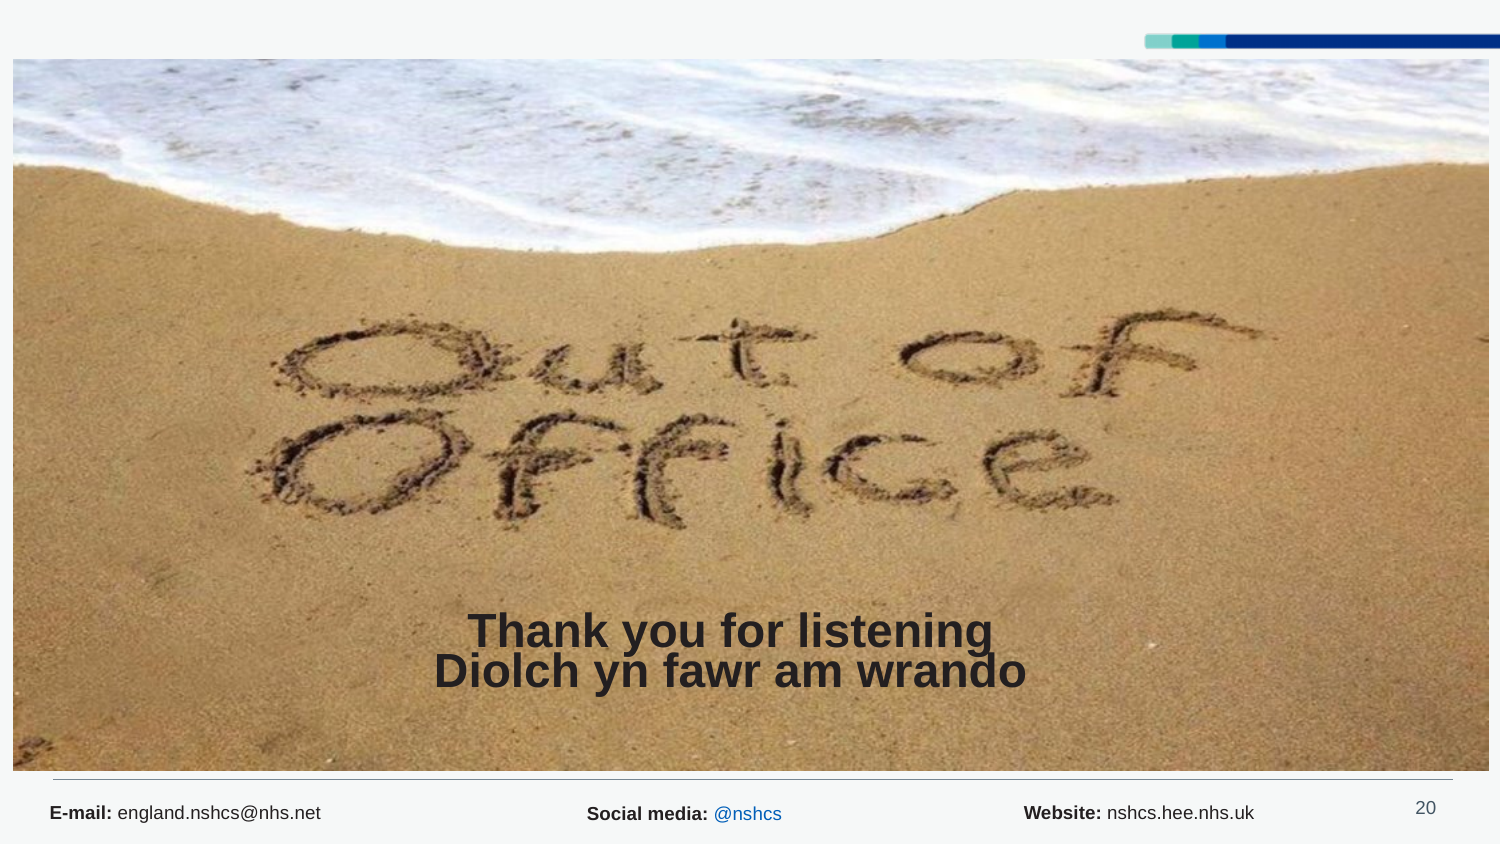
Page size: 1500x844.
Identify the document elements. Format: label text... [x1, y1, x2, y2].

text_box Social media: @nshcs [488, 794, 886, 833]
picture [13, 59, 1489, 771]
text_box Website: nshcs.hee.nhs.uk [943, 793, 1341, 832]
text_box E-mail: england.nshcs@nhs.net [20, 793, 355, 832]
text_box Thank you for listening Diolch yn fawr am wrando [334, 605, 1128, 707]
